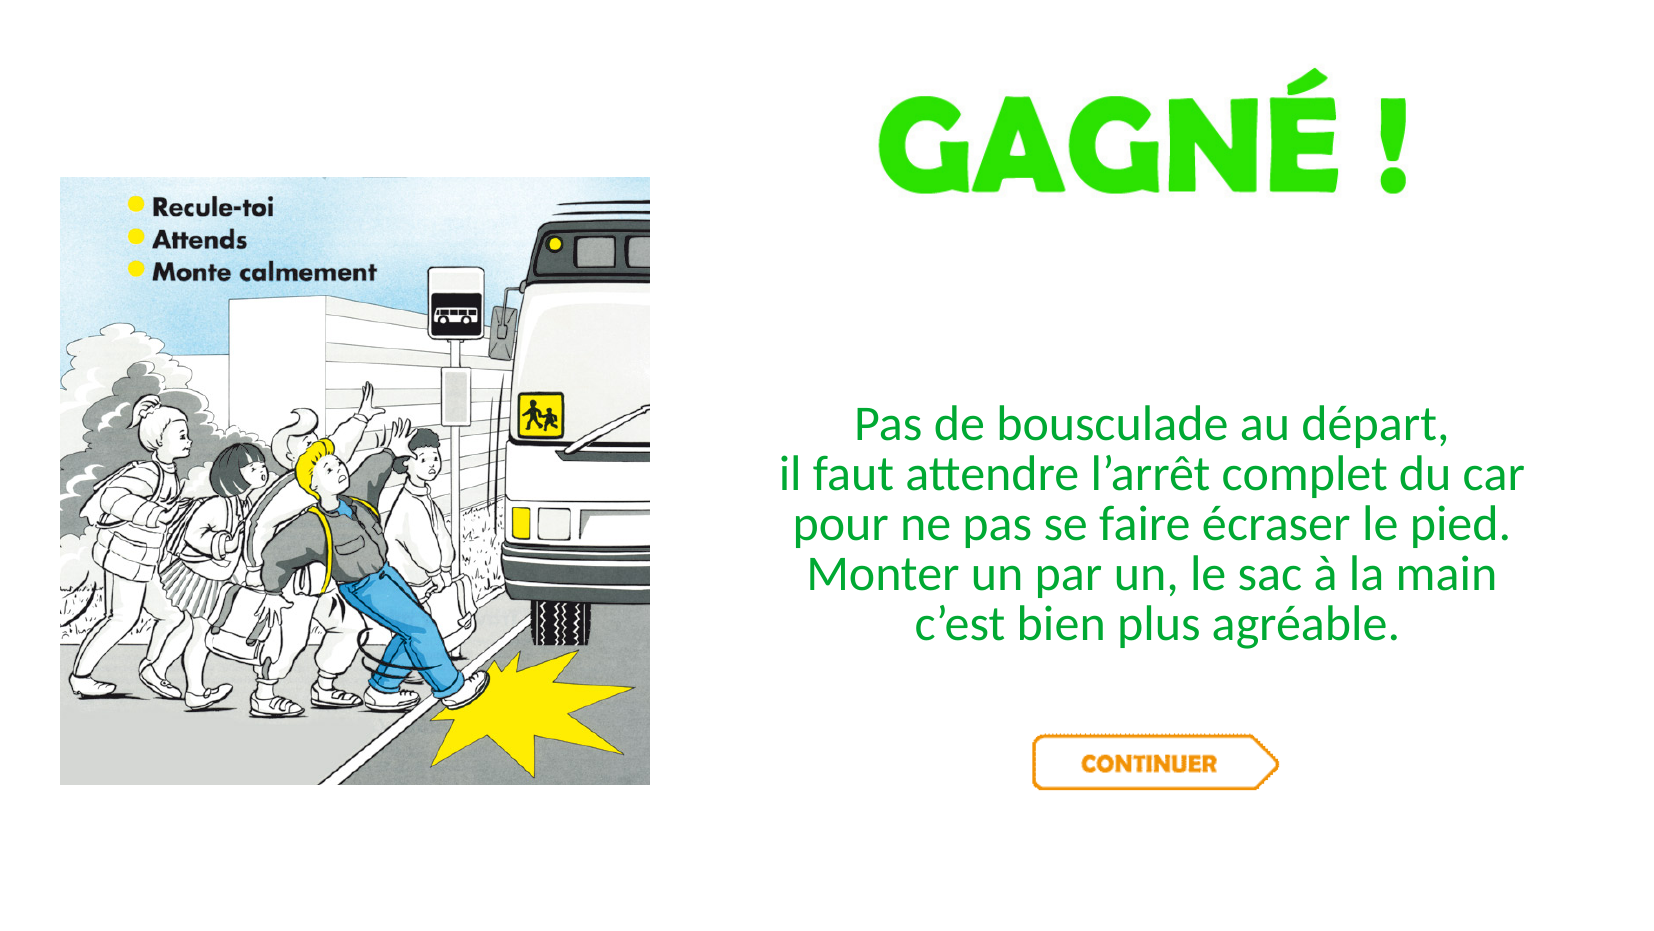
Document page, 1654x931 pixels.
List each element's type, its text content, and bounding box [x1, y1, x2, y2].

picture [840, 47, 1453, 225]
text_box Pas de bousculade au départ, il faut attendre l’arrêt complet du car pour ne pas se faire écraser le pied. Monter un par un, le sac à la main c’est bien plus agréable. [744, 395, 1571, 661]
picture [1031, 732, 1282, 793]
picture [60, 177, 650, 785]
